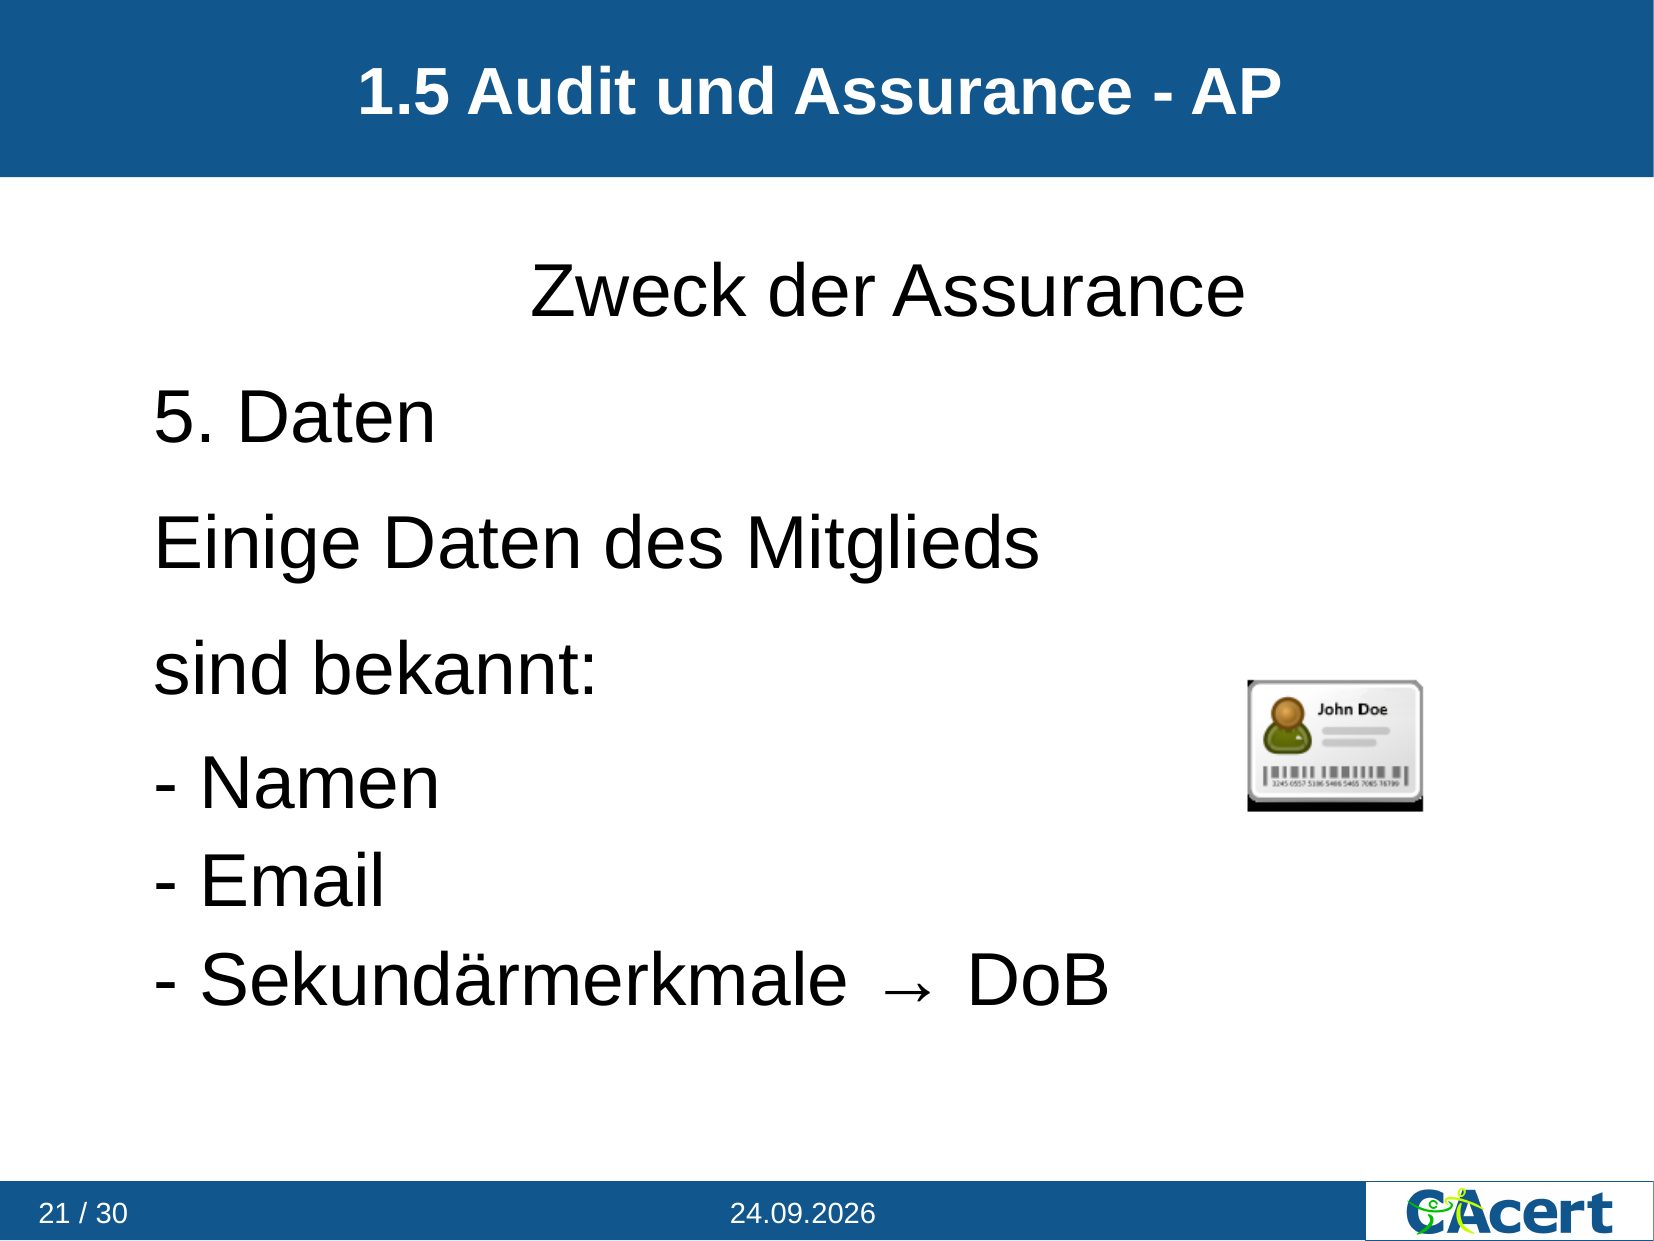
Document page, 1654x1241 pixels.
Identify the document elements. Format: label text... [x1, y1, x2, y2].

title 1.5 Audit und Assurance - AP [76, 17, 1565, 166]
picture [1406, 1187, 1613, 1235]
list Zweck der Assurance 5. Daten Einige Daten des Mitglieds sind bekannt: - Namen - Email - Sekundärmerkmale → DoB [82, 206, 1625, 1065]
picture [1240, 649, 1428, 838]
